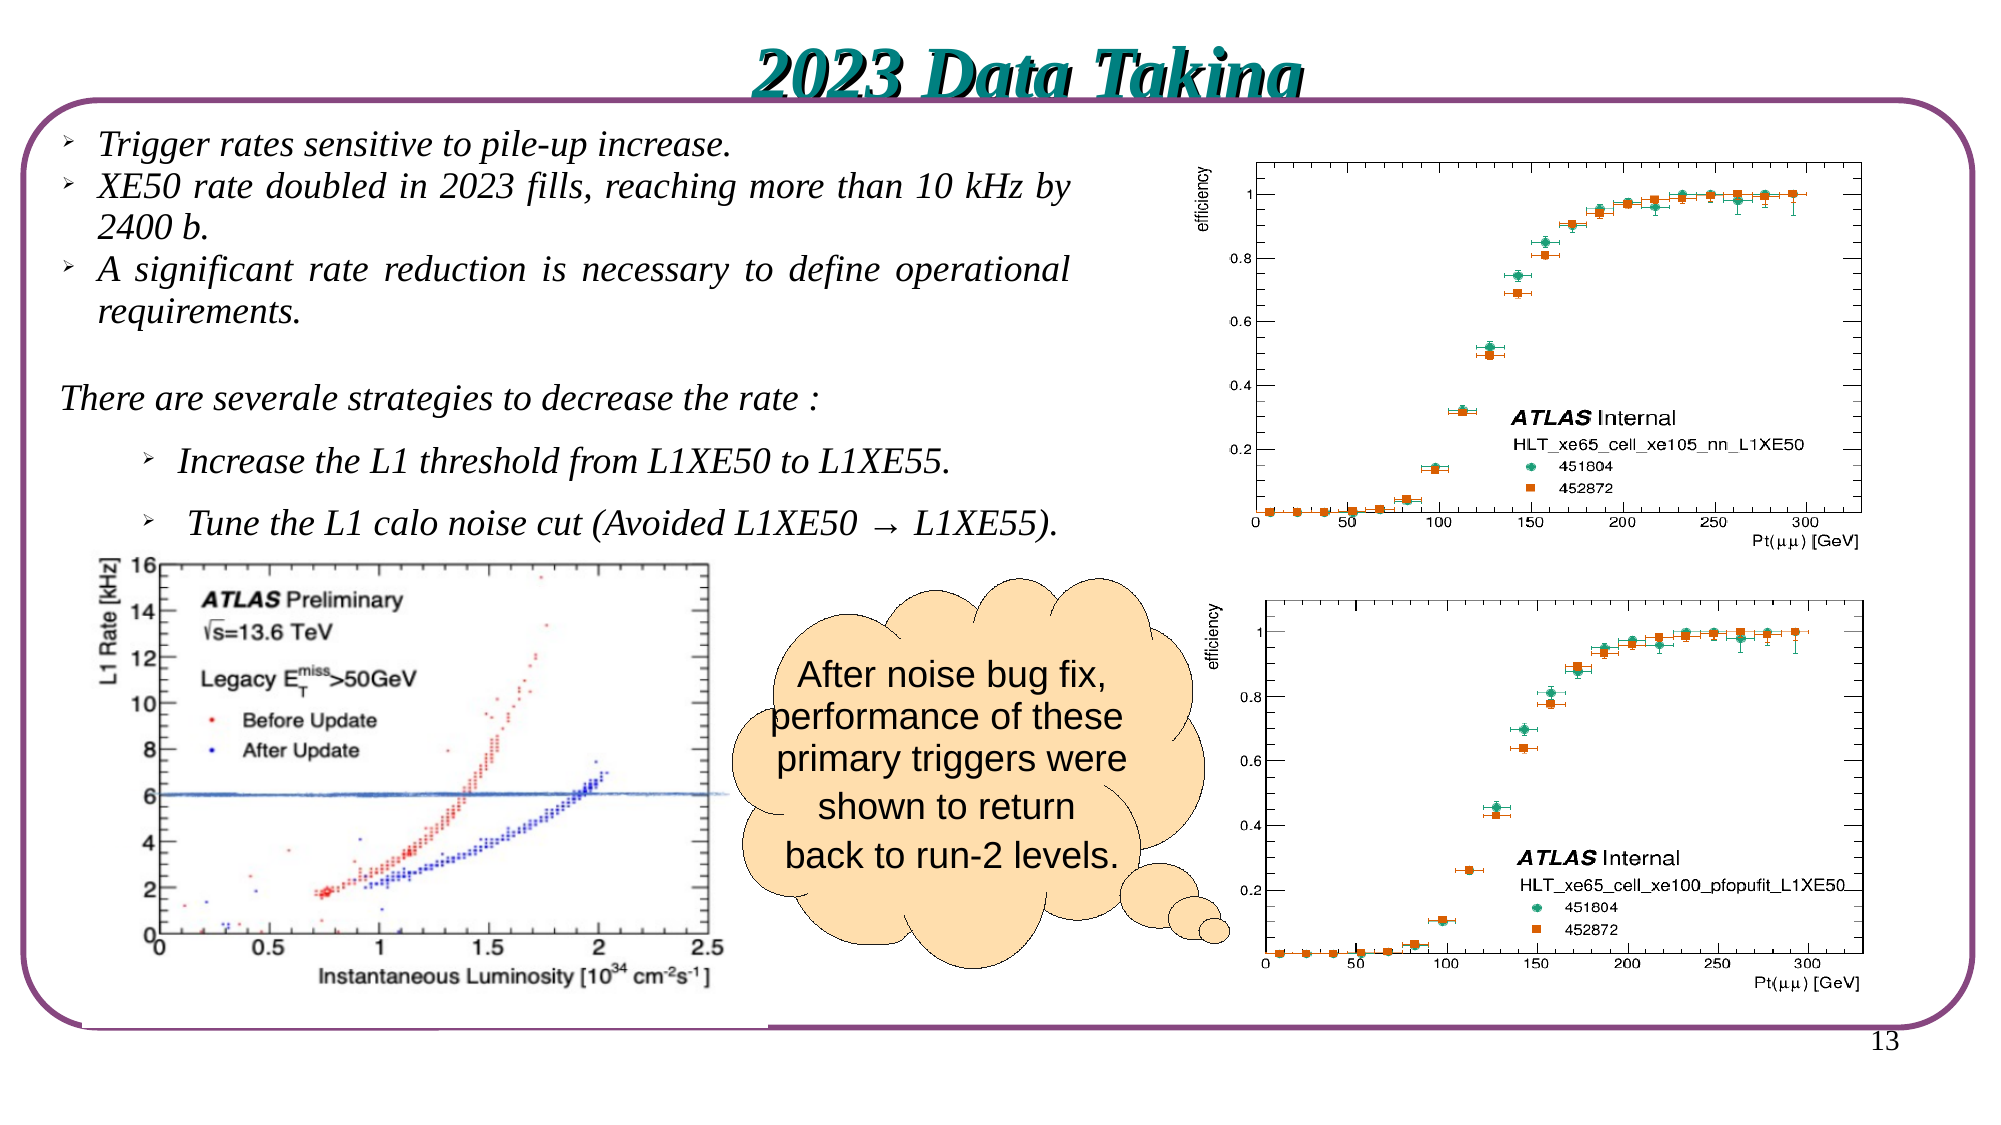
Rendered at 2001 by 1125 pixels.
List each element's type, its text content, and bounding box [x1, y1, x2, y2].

picture [82, 567, 768, 1028]
text_box [23, 120, 47, 349]
text_box Trigger rates sensitive to pile-up increase. XE50 rate doubled in 2023 fills, reaching more than 10 kHz by 2400 b. A significant rate reduction is necessary to define operational requirements. [47, 116, 1087, 349]
picture [1181, 118, 1938, 999]
text_box There are severale strategies to decrease the rate : Increase the L1 threshold from L1XE50 to L1XE55. Tune the L1 calo noise cut (Avoided L1XE50 → L1XE55). [9, 349, 1138, 567]
text_box After noise bug fix, performance of these primary triggers were shown to return back to run-2 levels. [732, 578, 1230, 969]
text_box [52, 100, 1973, 1028]
text_box [23, 567, 82, 1026]
text_box [1139, 815, 1192, 876]
title 2023 Data Taking [557, 23, 1500, 100]
